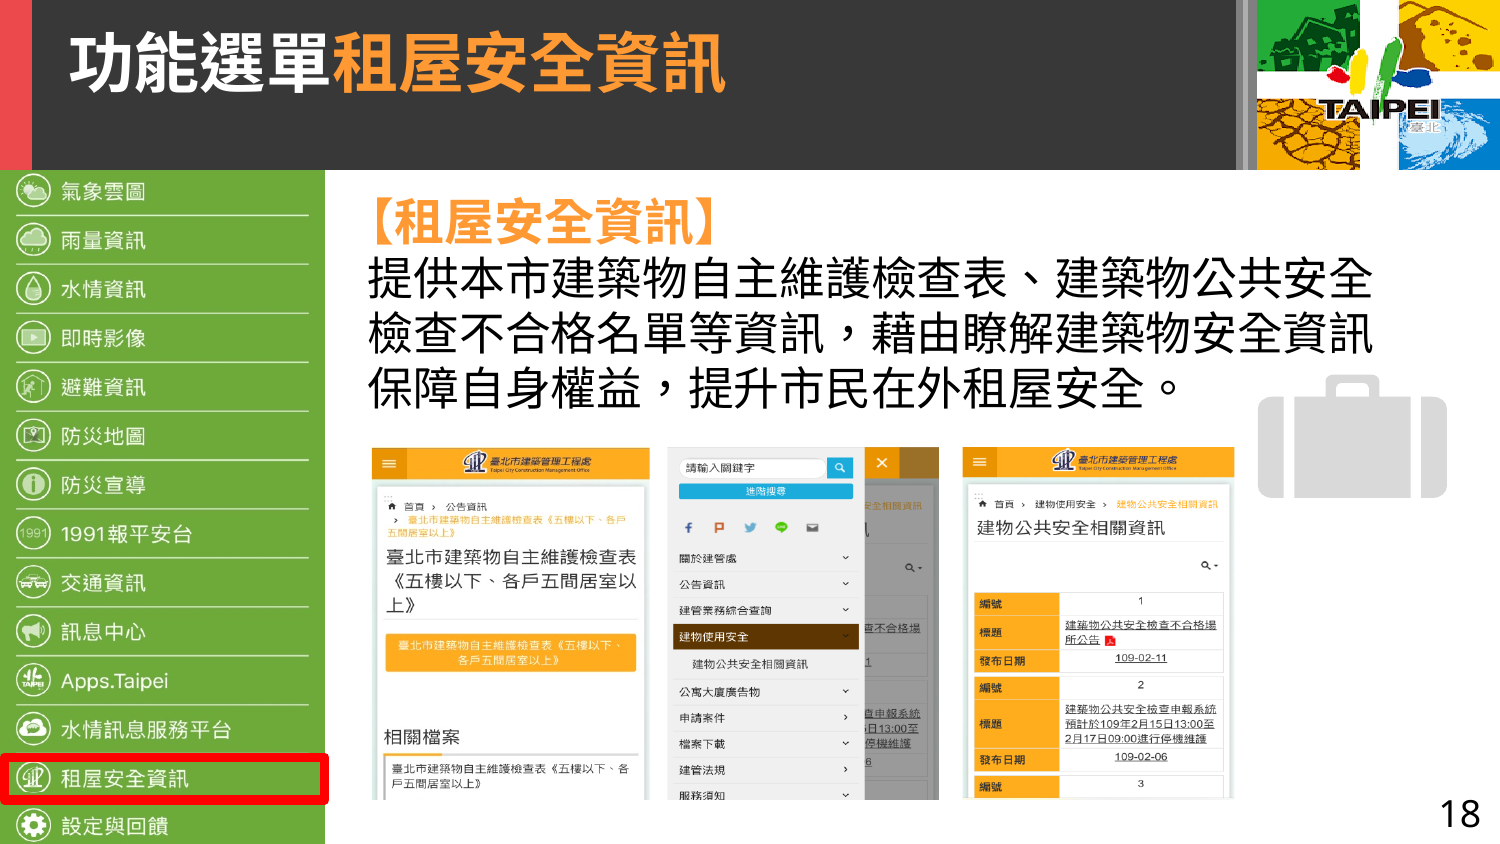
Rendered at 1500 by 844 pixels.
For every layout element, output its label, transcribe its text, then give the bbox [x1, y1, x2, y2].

list 功能選單租屋安全資訊 [53, 43, 1235, 139]
picture [1257, 0, 1500, 171]
text_box [1294, 425, 1411, 498]
text_box 18 [1423, 782, 1500, 844]
text_box 【租屋安全資訊】 提供本市建築物自主維護檢查表、建築物公共安全檢查不合格名單等資訊，藉由瞭解建築物安全資訊保障自身權益，提升市民在外租屋安全。 [329, 182, 1423, 425]
text_box [1421, 396, 1447, 498]
picture [9, 762, 320, 795]
text_box [1257, 425, 1284, 498]
picture [0, 170, 325, 754]
picture [667, 447, 939, 800]
picture [371, 447, 650, 800]
picture [0, 803, 325, 844]
picture [962, 447, 1235, 800]
